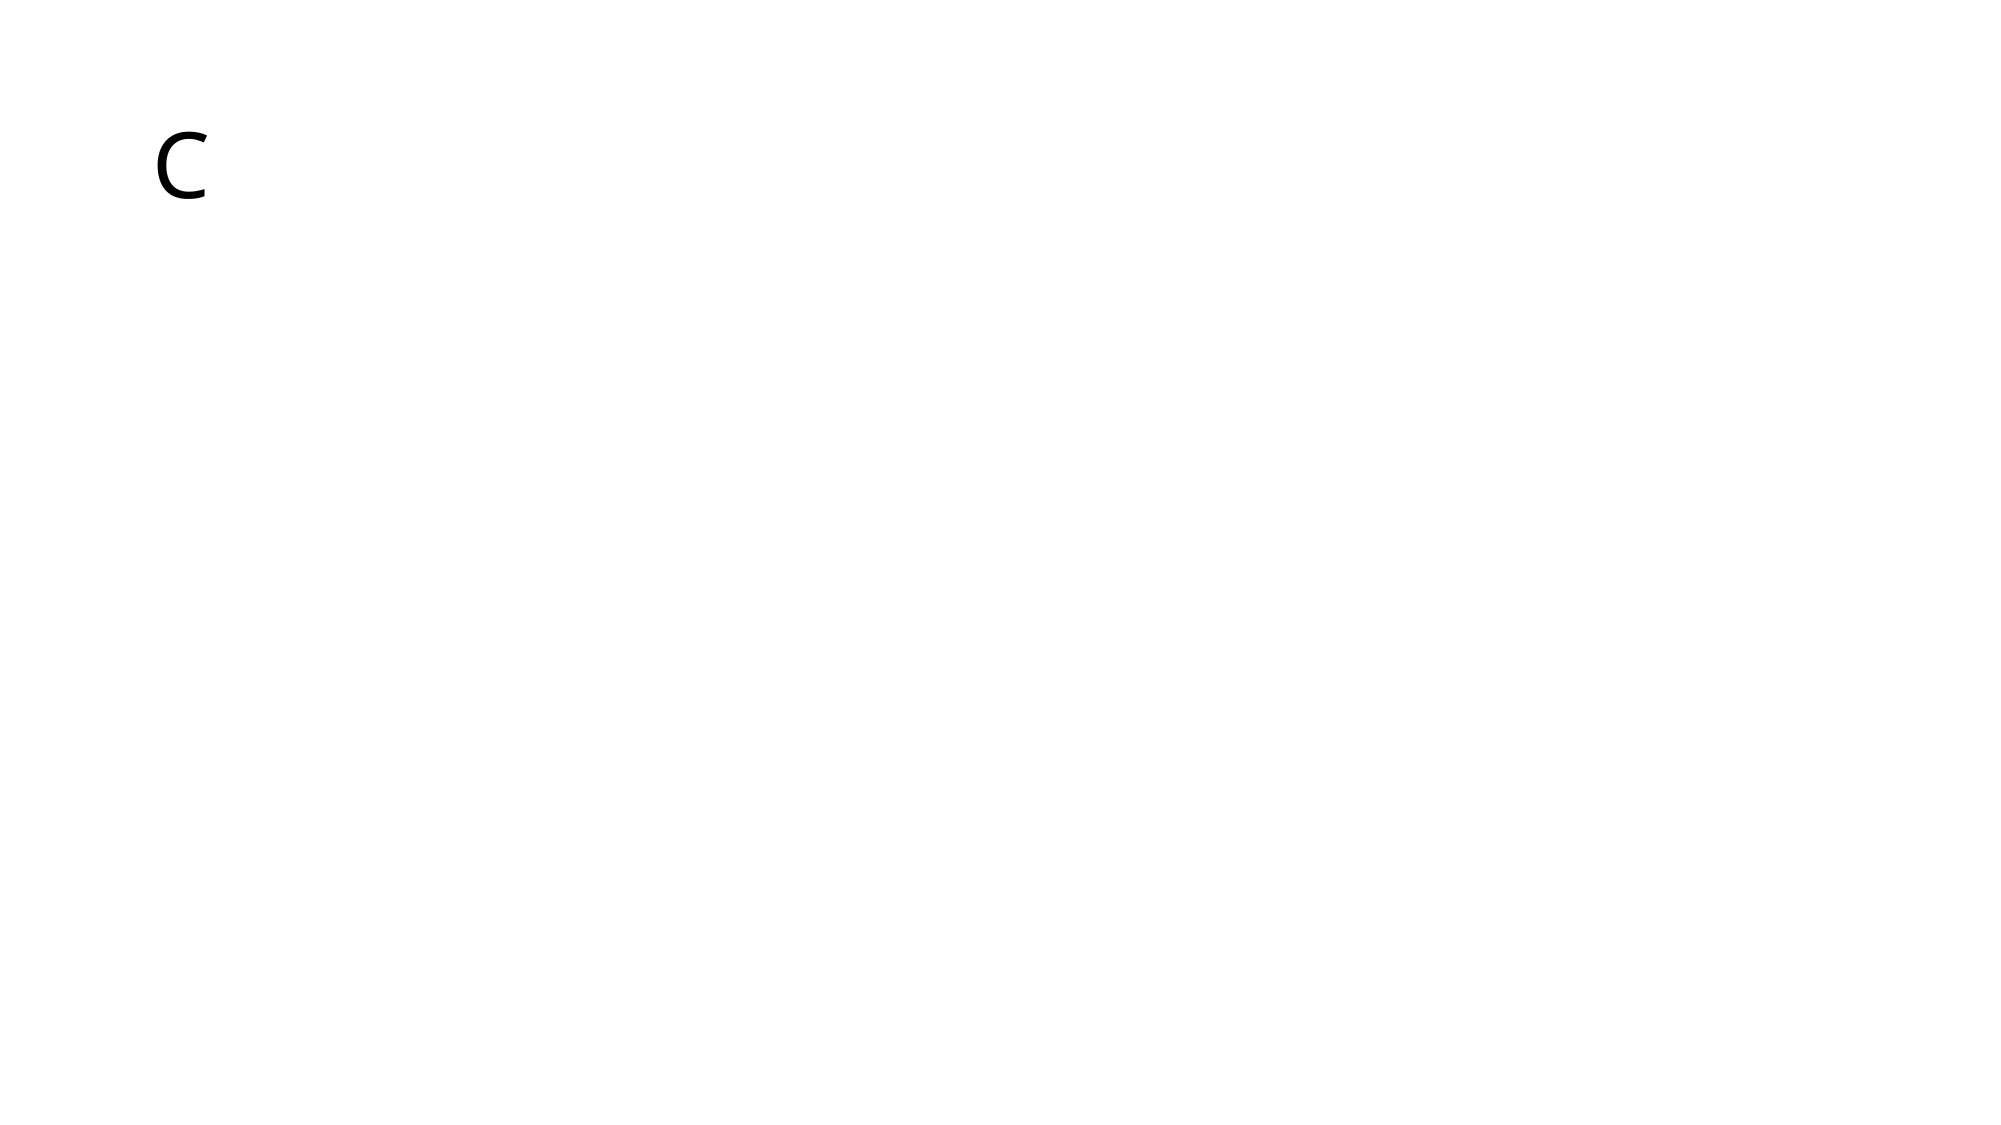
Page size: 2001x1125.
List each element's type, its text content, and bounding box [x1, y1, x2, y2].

title C [137, 59, 1863, 278]
